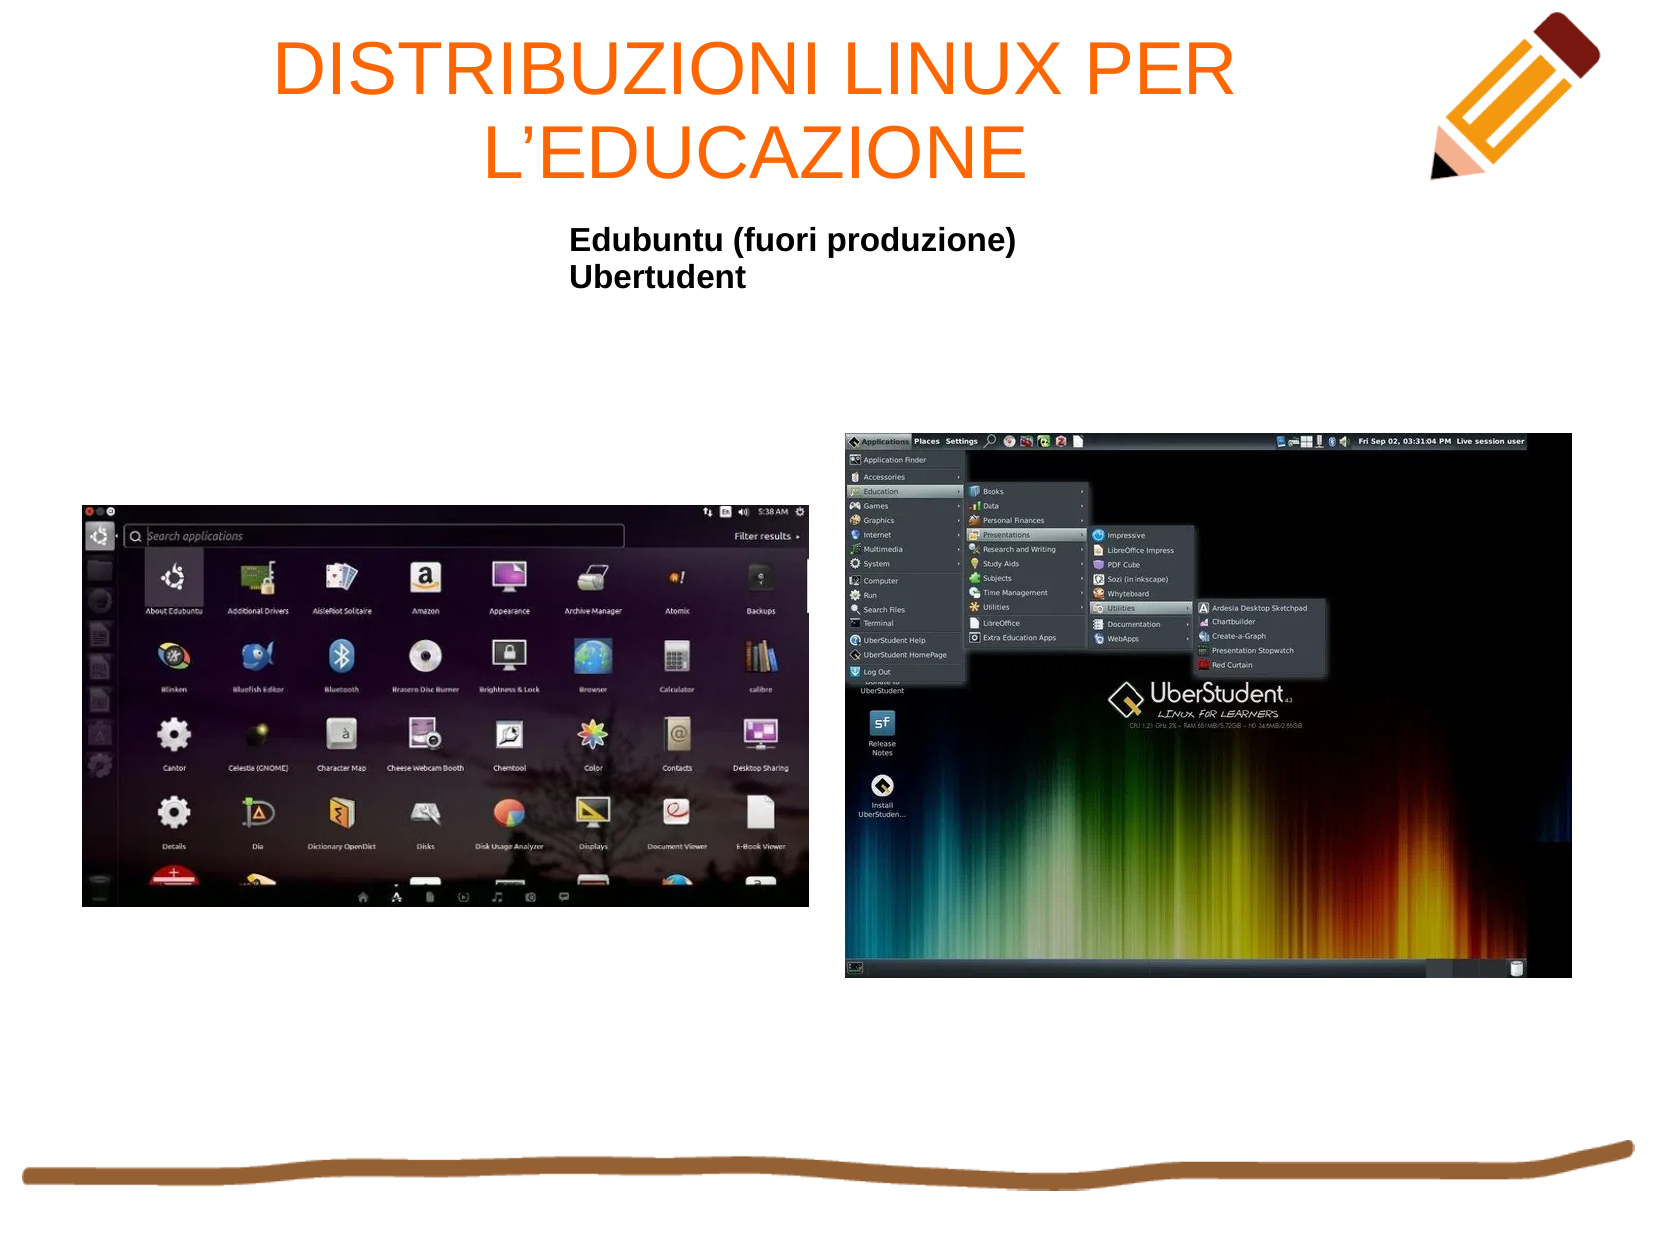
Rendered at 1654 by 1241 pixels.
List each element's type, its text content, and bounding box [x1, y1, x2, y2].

text_box Edubuntu (fuori produzione) Ubertudent [554, 214, 1033, 315]
picture [82, 505, 809, 907]
picture [845, 433, 1572, 978]
title DISTRIBUZIONI LINUX PER L’EDUCAZIONE [82, 26, 1430, 195]
picture [22, 1140, 1635, 1191]
picture [1430, 12, 1601, 181]
